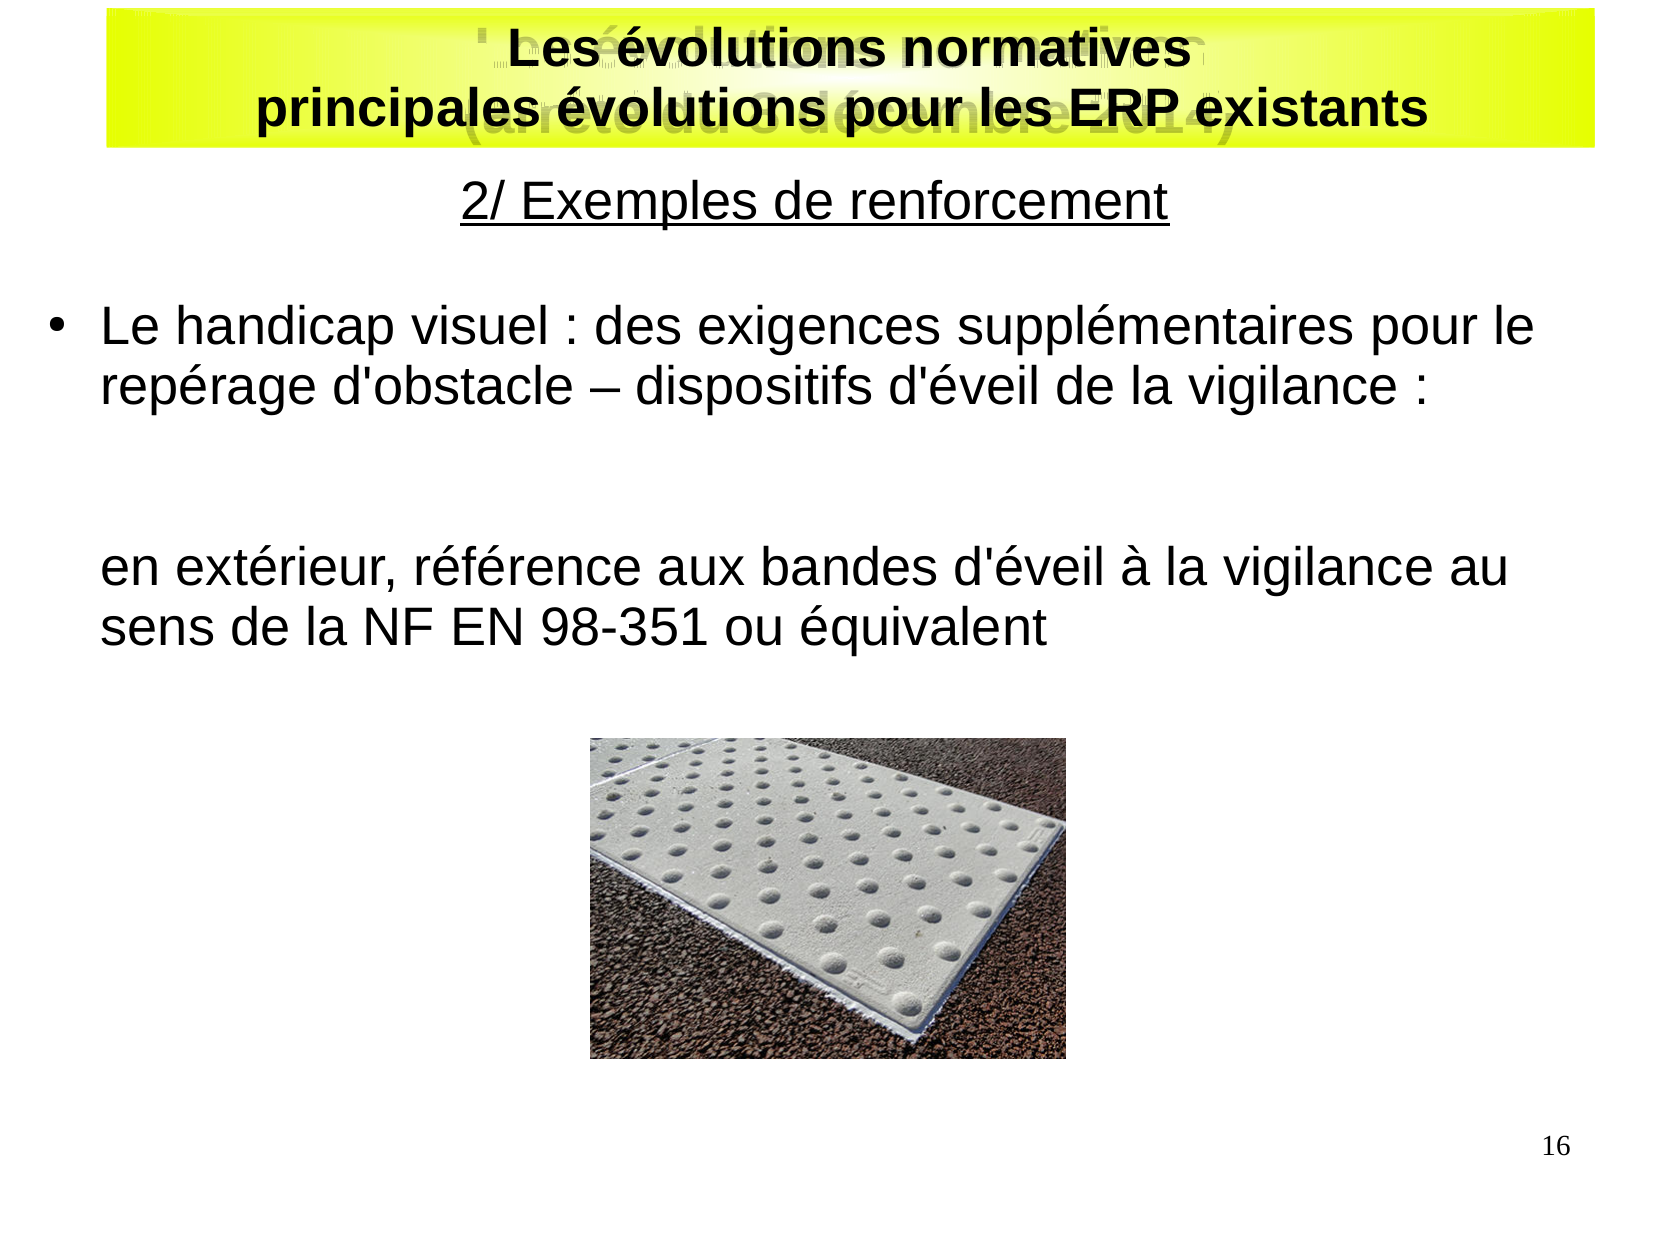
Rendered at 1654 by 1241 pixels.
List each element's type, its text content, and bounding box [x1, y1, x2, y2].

picture [590, 738, 1066, 1059]
text_box Le handicap visuel : des exigences supplémentaires pour le repérage d'obstacle – dispositifs d'éveil de la vigilance : en extérieur, référence aux bandes d'éveil à la vigilance au sens de la NF EN 98-351 ou équivalent [29, 295, 1568, 1198]
text_box 2/ Exemples de renforcement [382, 177, 1211, 253]
title Les évolutions normatives principales évolutions pour les ERP existants [106, 8, 1595, 148]
